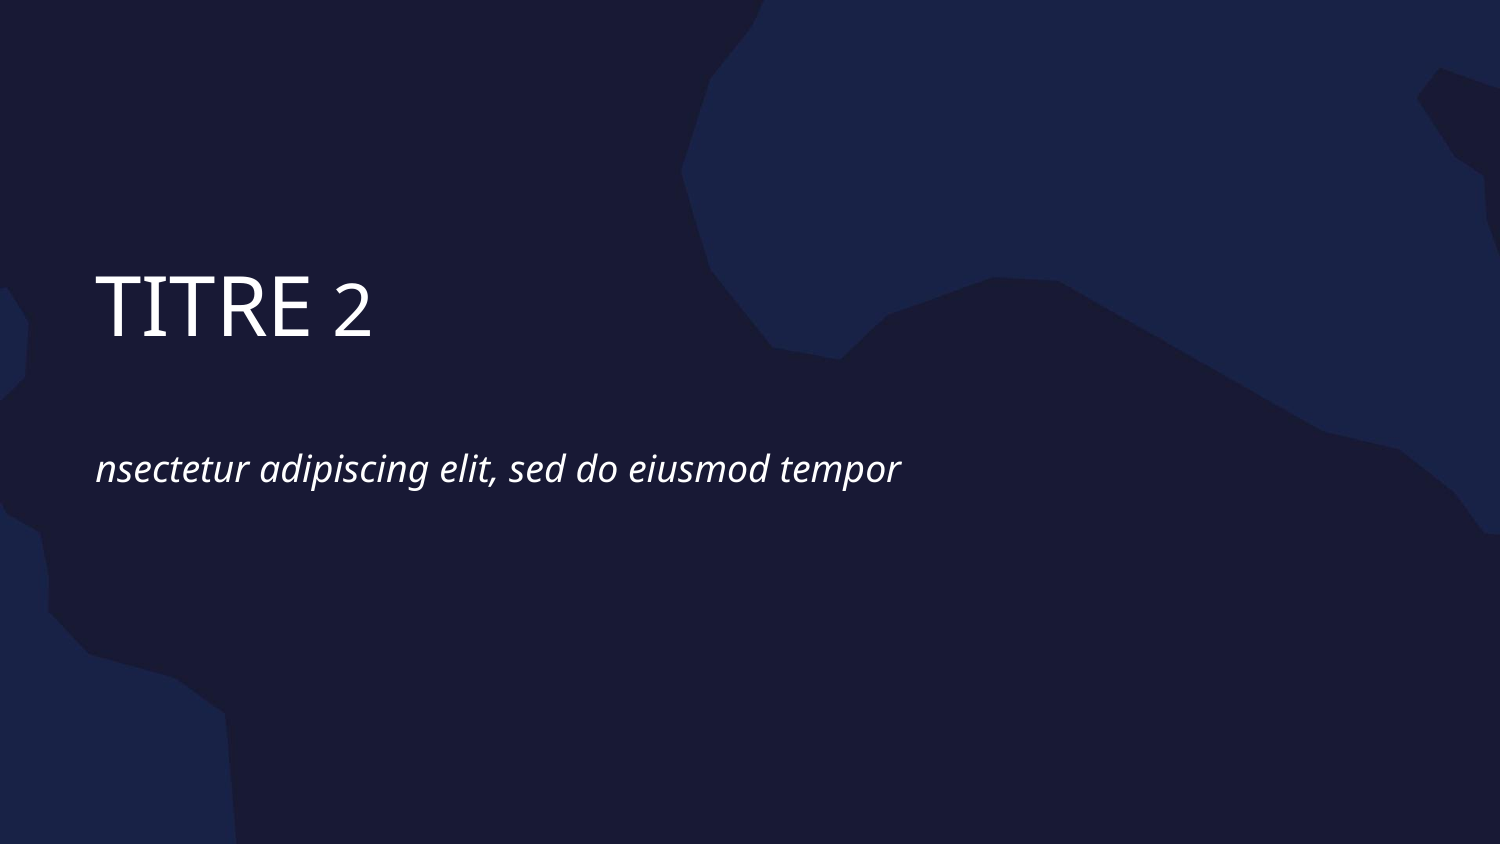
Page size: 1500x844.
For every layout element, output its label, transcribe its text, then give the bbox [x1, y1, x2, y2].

picture [0, 0, 1500, 844]
text_box nsectetur adipiscing elit, sed do eiusmod tempor [87, 437, 1016, 630]
text_box TITRE 2 [87, 245, 1370, 438]
